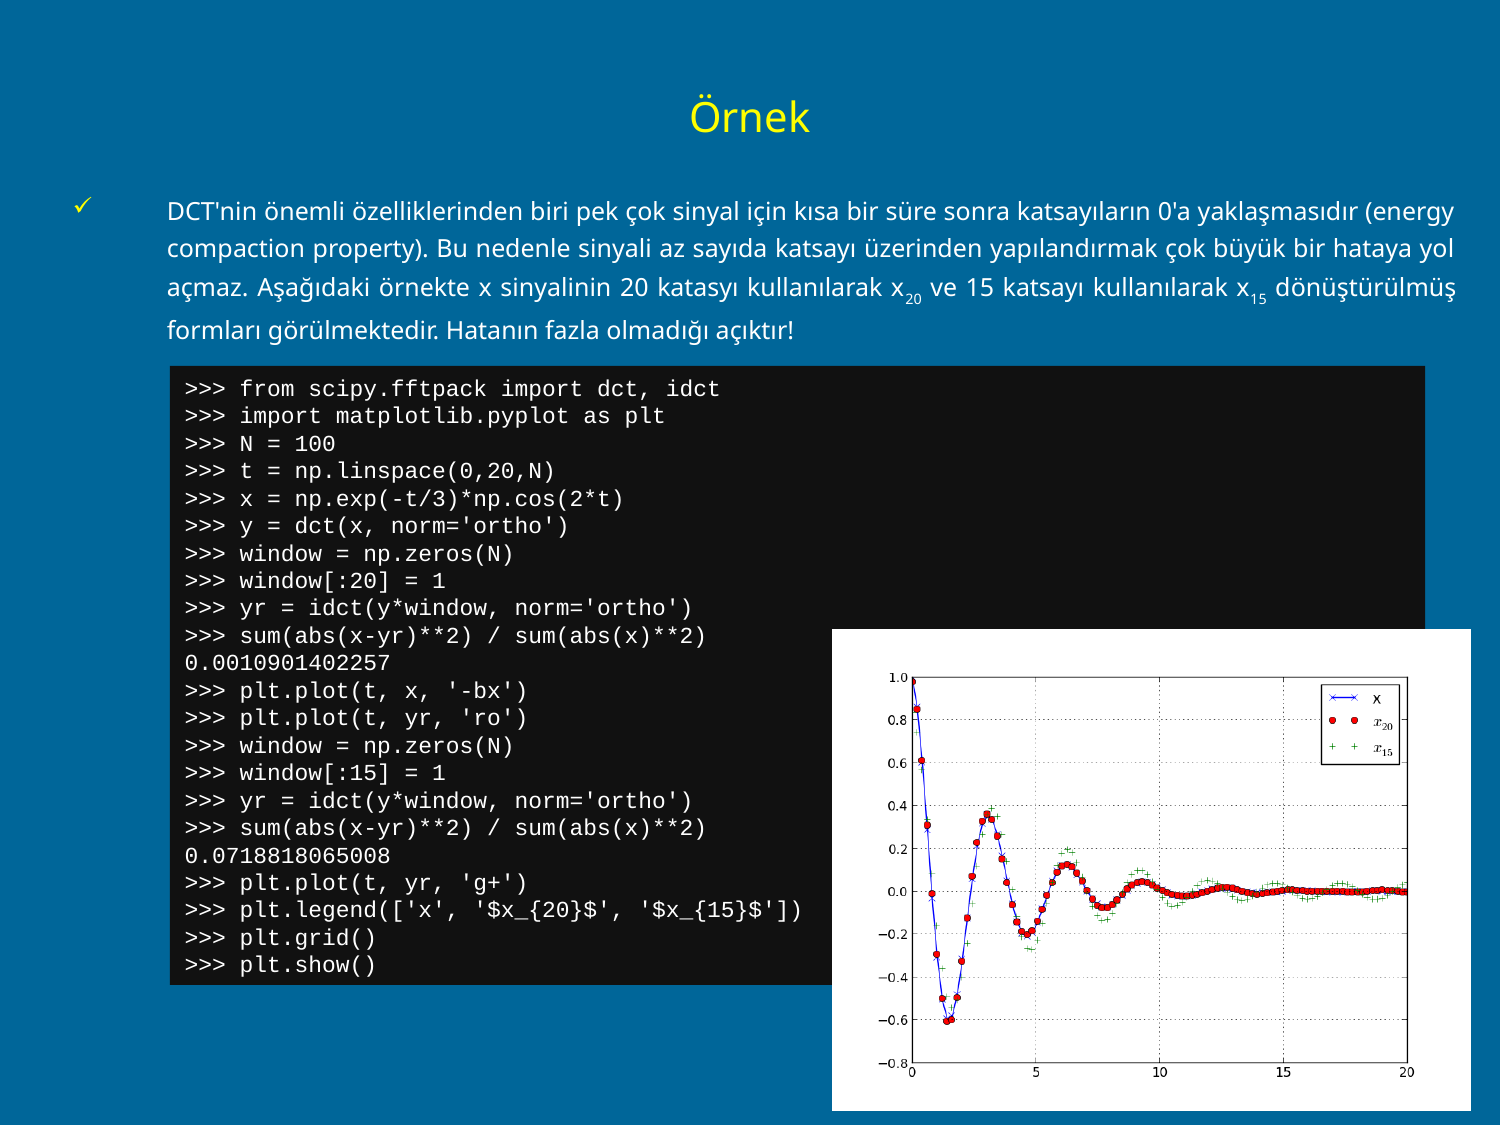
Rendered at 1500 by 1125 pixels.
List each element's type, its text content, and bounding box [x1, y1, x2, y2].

text_box >>> from scipy.fftpack import dct, idct >>> import matplotlib.pyplot as plt >>> N = 100 >>> t = np.linspace(0,20,N) >>> x = np.exp(-t/3)*np.cos(2*t) >>> y = dct(x, norm='ortho') >>> window = np.zeros(N) >>> window[:20] = 1 >>> yr = idct(y*window, norm='ortho') >>> sum(abs(x-yr)**2) / sum(abs(x)**2) 0.0010901402257 >>> plt.plot(t, x, '-bx') >>> plt.plot(t, yr, 'ro') >>> window = np.zeros(N) >>> window[:15] = 1 >>> yr = idct(y*window, norm='ortho') >>> sum(abs(x-yr)**2) / sum(abs(x)**2) 0.0718818065008 >>> plt.plot(t, yr, 'g+') >>> plt.legend(['x', '$x_{20}$', '$x_{15}$']) >>> plt.grid() >>> plt.show() [169, 365, 1426, 985]
picture [832, 629, 1470, 1110]
list DCT'nin önemli özelliklerinden biri pek çok sinyal için kısa bir süre sonra katsayıların 0'a yaklaşmasıdır (energy compaction property). Bu nedenle sinyali az sayıda katsayı üzerinden yapılandırmak çok büyük bir hataya yol açmaz. Aşağıdaki örnekte x sinyalinin 20 katasyı kullanılarak x20 ve 15 katsayı kullanılarak x15 dönüştürülmüş formları görülmektedir. Hatanın fazla olmadığı açıktır! [21, 179, 1488, 376]
title Örnek [146, 62, 1354, 169]
